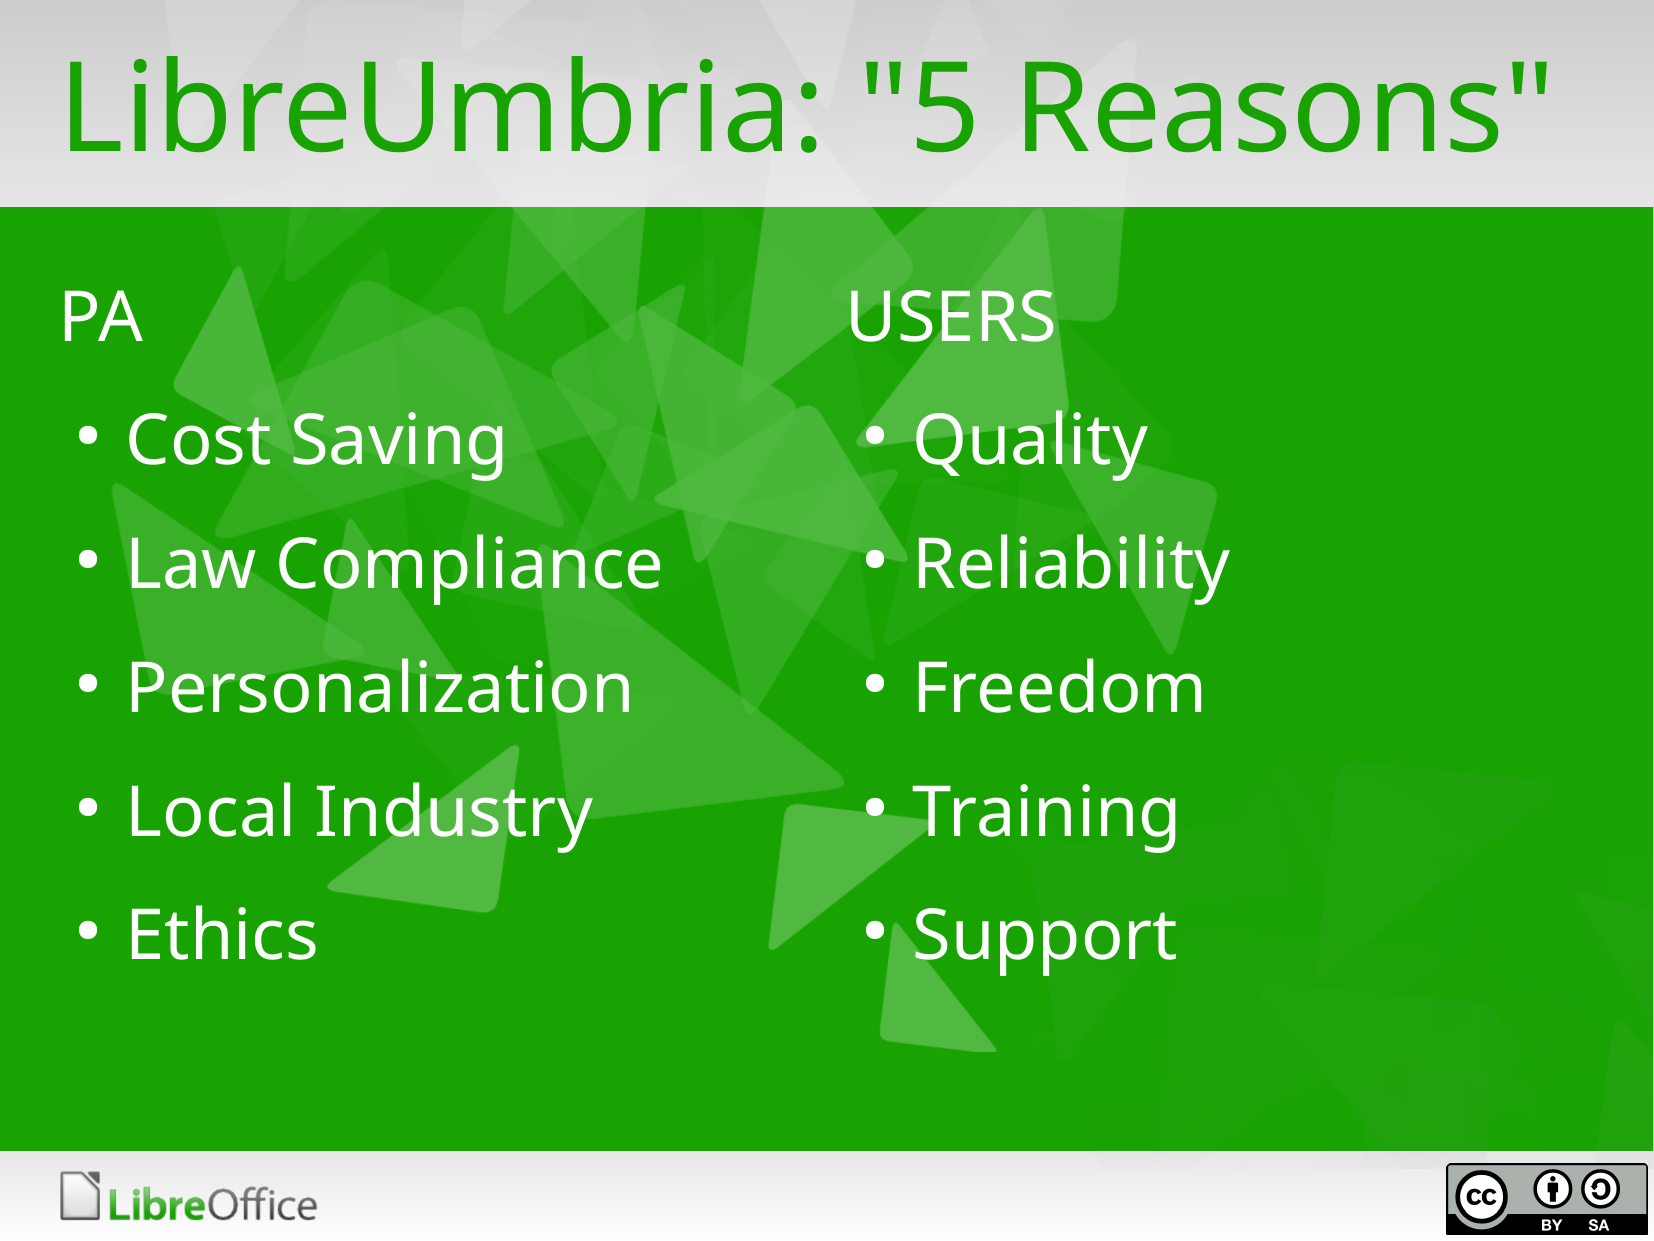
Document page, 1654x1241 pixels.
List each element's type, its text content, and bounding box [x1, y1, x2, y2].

picture [41, 1152, 337, 1240]
title LibreUmbria: "5 Reasons" [59, 29, 1595, 178]
list USERS Quality Reliability Freedom Training Support [845, 265, 1596, 986]
list PA Cost Saving Law Compliance Personalization Local Industry Ethics [59, 265, 809, 986]
picture [0, 0, 1654, 1235]
